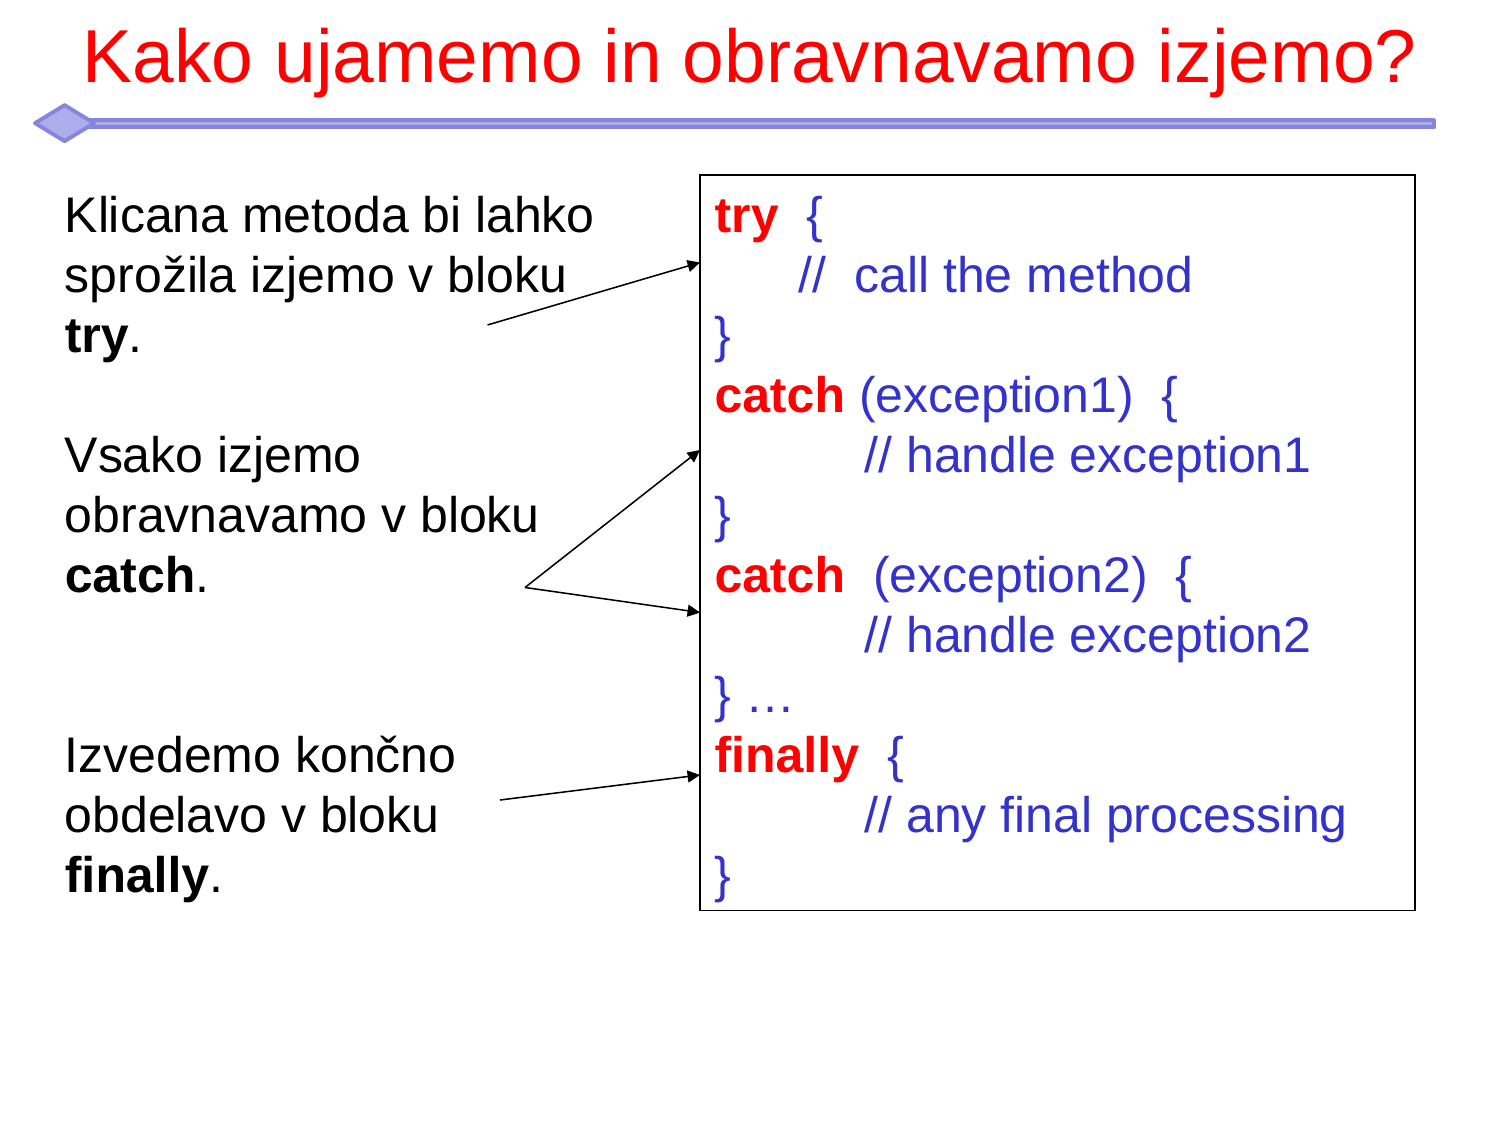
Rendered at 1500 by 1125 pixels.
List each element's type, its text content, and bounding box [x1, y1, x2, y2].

text_box Klicana metoda bi lahko sprožila izjemo v bloku try. Vsako izjemo obravnavamo v bloku catch. Izvedemo končno obdelavo v bloku finally. [529, 521, 613, 599]
picture [33, 106, 1436, 143]
title Kako ujamemo in obravnavamo izjemo? [0, 0, 1500, 106]
text_box try { // call the method } catch (exception1) { // handle exception1 } catch (exception2) { // handle exception2 } … finally { // any final processing } [699, 174, 1416, 911]
text_box Klicana metoda bi lahko sprožila izjemo v bloku try. Vsako izjemo obravnavamo v bloku catch. Izvedemo končno obdelavo v bloku finally. [49, 174, 613, 911]
